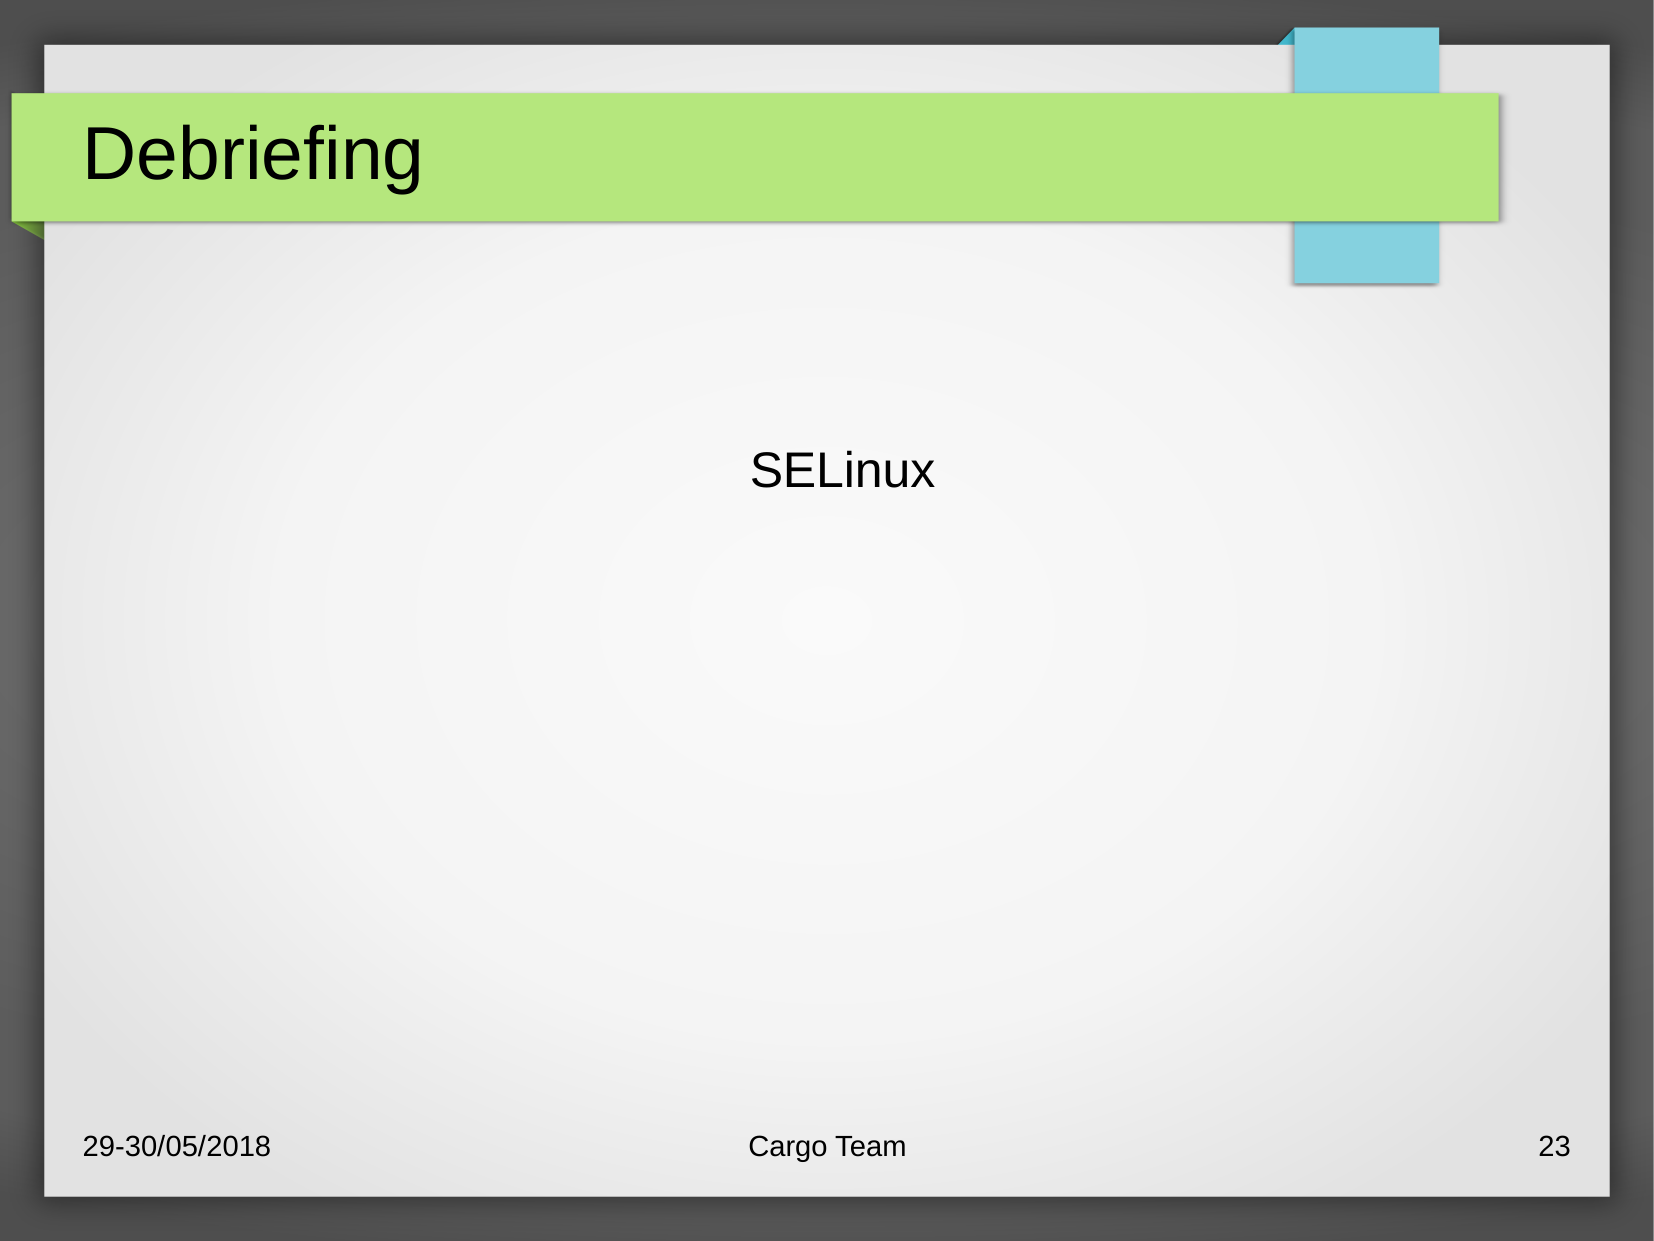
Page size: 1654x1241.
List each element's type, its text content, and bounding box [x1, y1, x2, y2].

picture [0, 0, 1654, 1241]
text_box SELinux [120, 435, 1531, 533]
title Debriefing [82, 94, 1264, 213]
